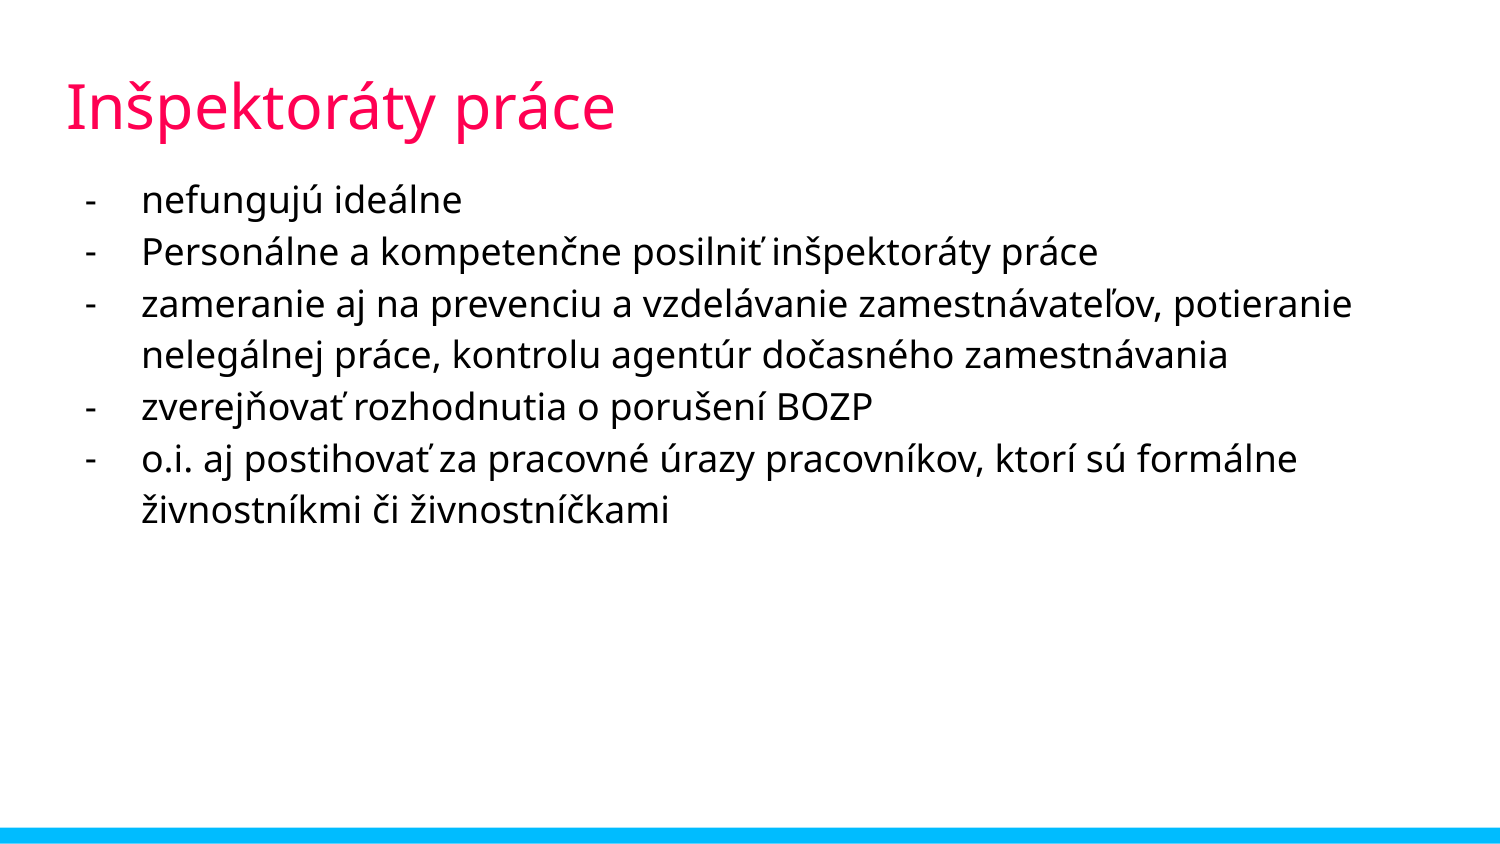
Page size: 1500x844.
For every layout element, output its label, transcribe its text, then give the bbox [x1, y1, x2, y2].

list nefungujú ideálne Personálne a kompetenčne posilniť inšpektoráty práce zameranie aj na prevenciu a vzdelávanie zamestnávateľov, potieranie nelegálnej práce, kontrolu agentúr dočasného zamestnávania zverejňovať rozhodnutia o porušení BOZP o.i. aj postihovať za pracovné úrazy pracovníkov, ktorí sú formálne živnostníkmi či živnostníčkami [51, 154, 1449, 705]
title Inšpektoráty práce [51, 51, 1449, 154]
